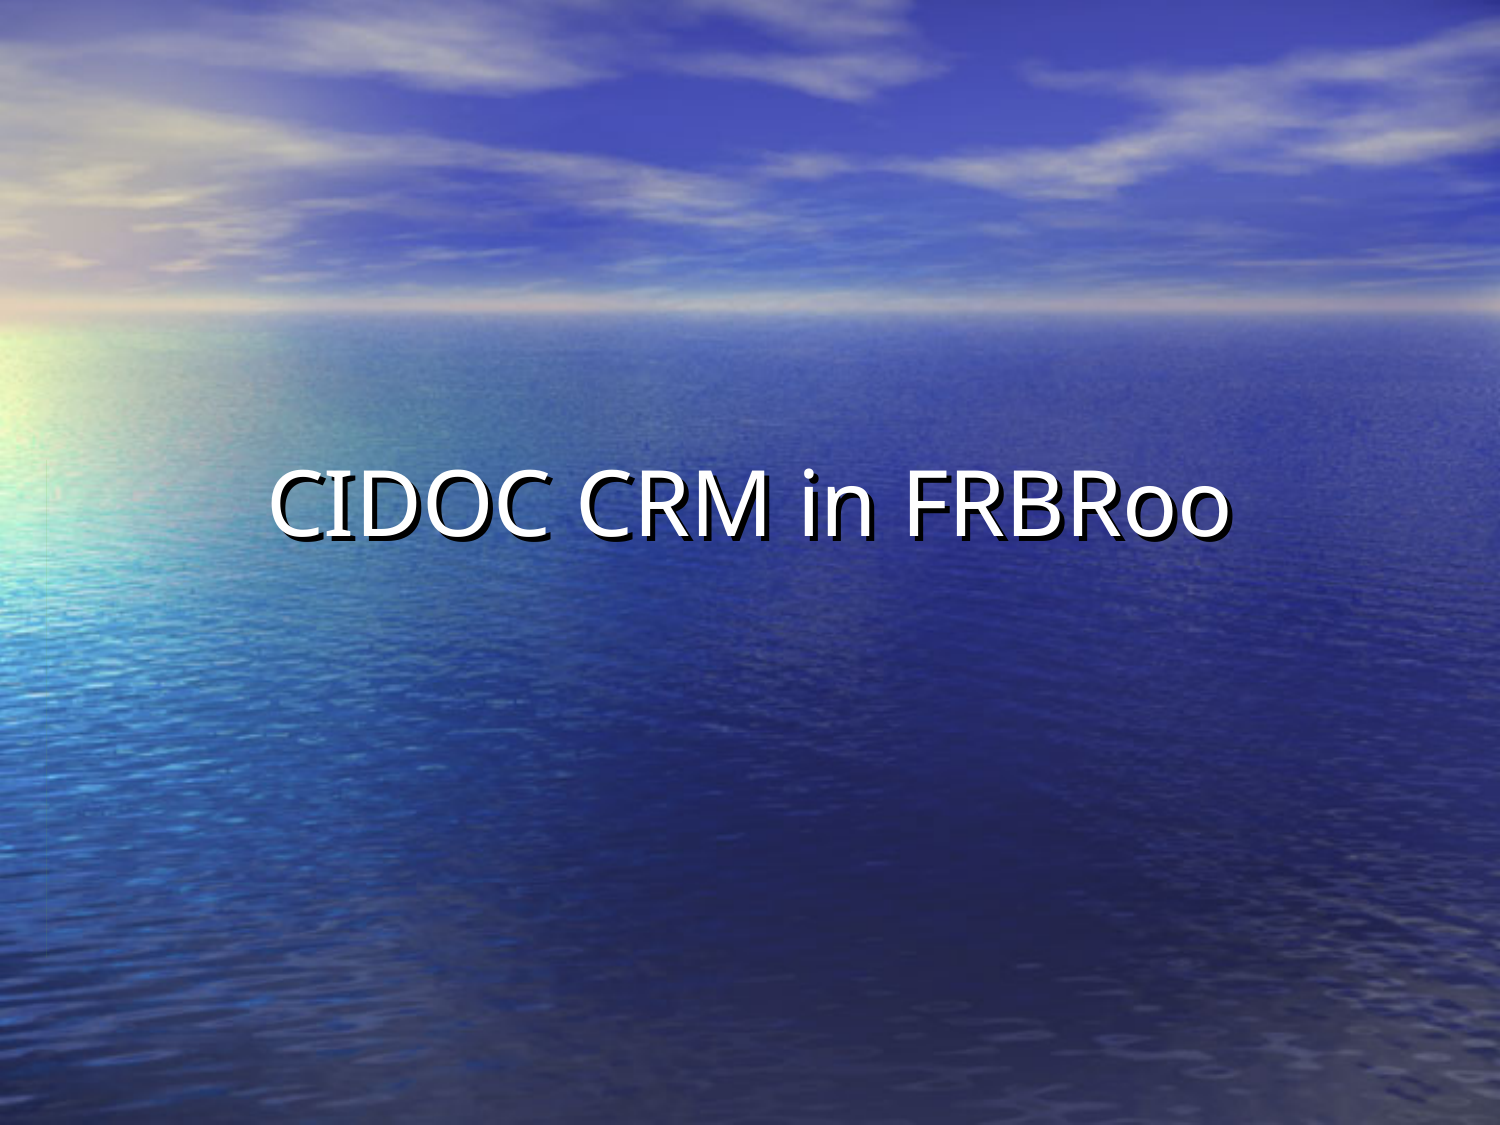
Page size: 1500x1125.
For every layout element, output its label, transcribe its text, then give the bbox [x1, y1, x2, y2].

text_box [225, 637, 1276, 926]
title CIDOC CRM in FRBRoo [112, 327, 1388, 563]
picture [0, 0, 1500, 1125]
